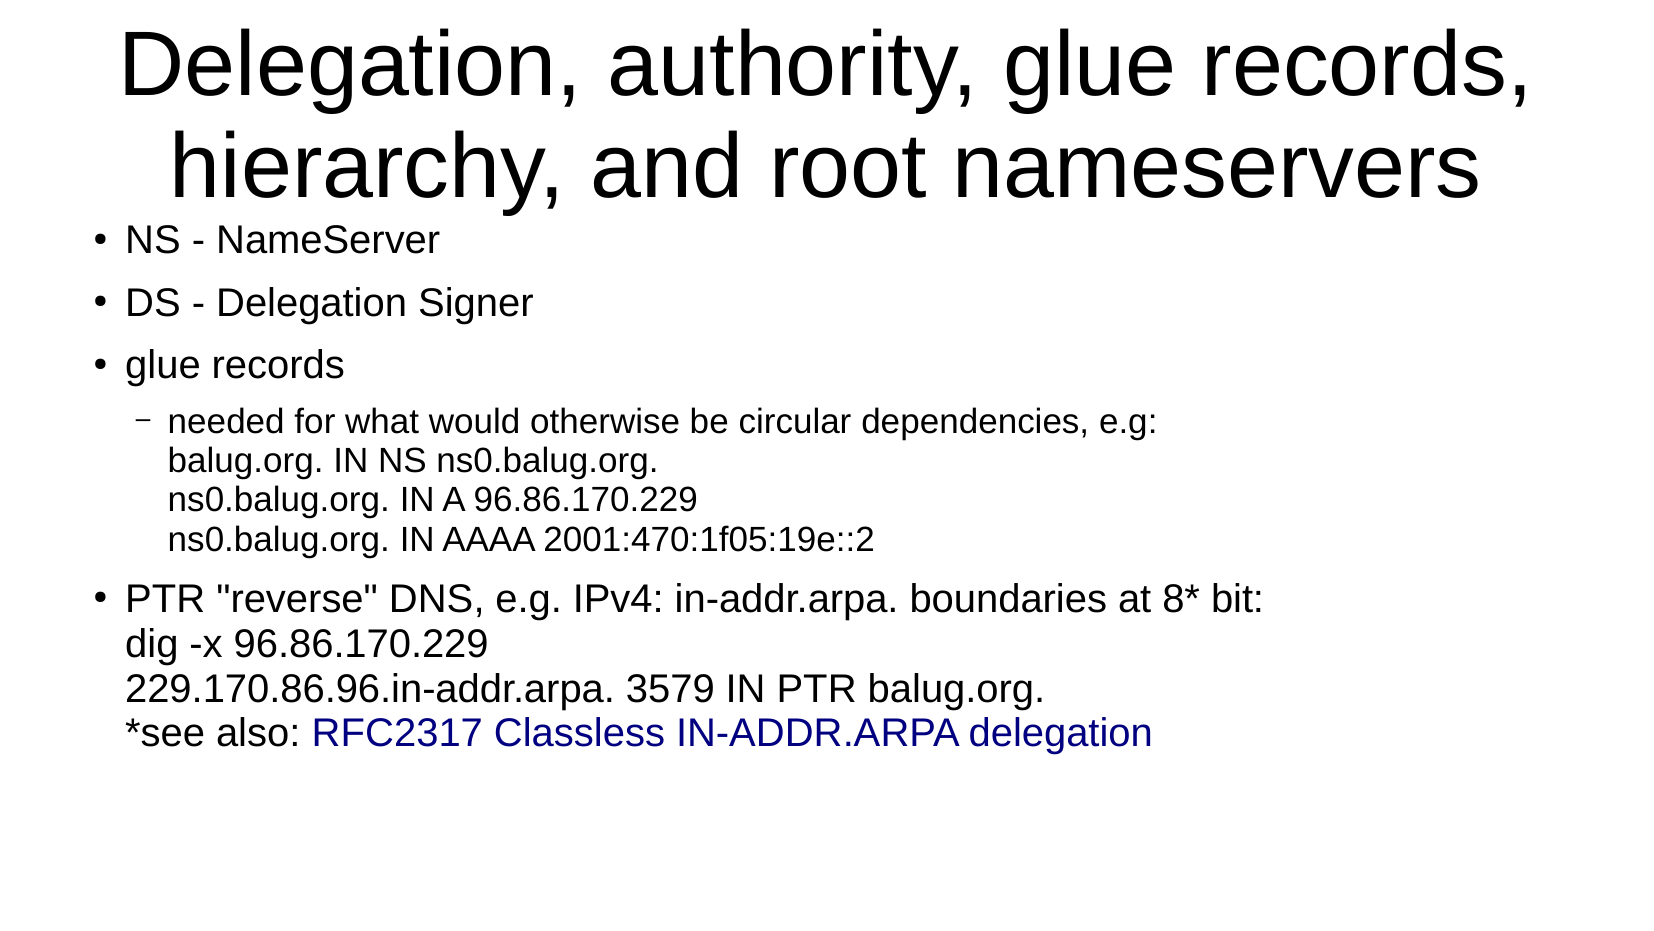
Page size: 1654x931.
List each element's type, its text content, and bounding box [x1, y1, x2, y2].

title Delegation, authority, glue records, hierarchy, and root nameservers [82, 12, 1571, 217]
list NS - NameServer DS - Delegation Signer glue records needed for what would otherwise be circular dependencies, e.g: balug.org. IN NS ns0.balug.org. ns0.balug.org. IN A 96.86.170.229 ns0.balug.org. IN AAAA 2001:470:1f05:19e::2 PTR "reverse" DNS, e.g. IPv4: in-addr.arpa. boundaries at 8* bit: dig -x 96.86.170.229 229.170.86.96.in-addr.arpa. 3579 IN PTR balug.org. *see also: RFC2317 Classless IN-ADDR.ARPA delegation [82, 217, 1571, 758]
